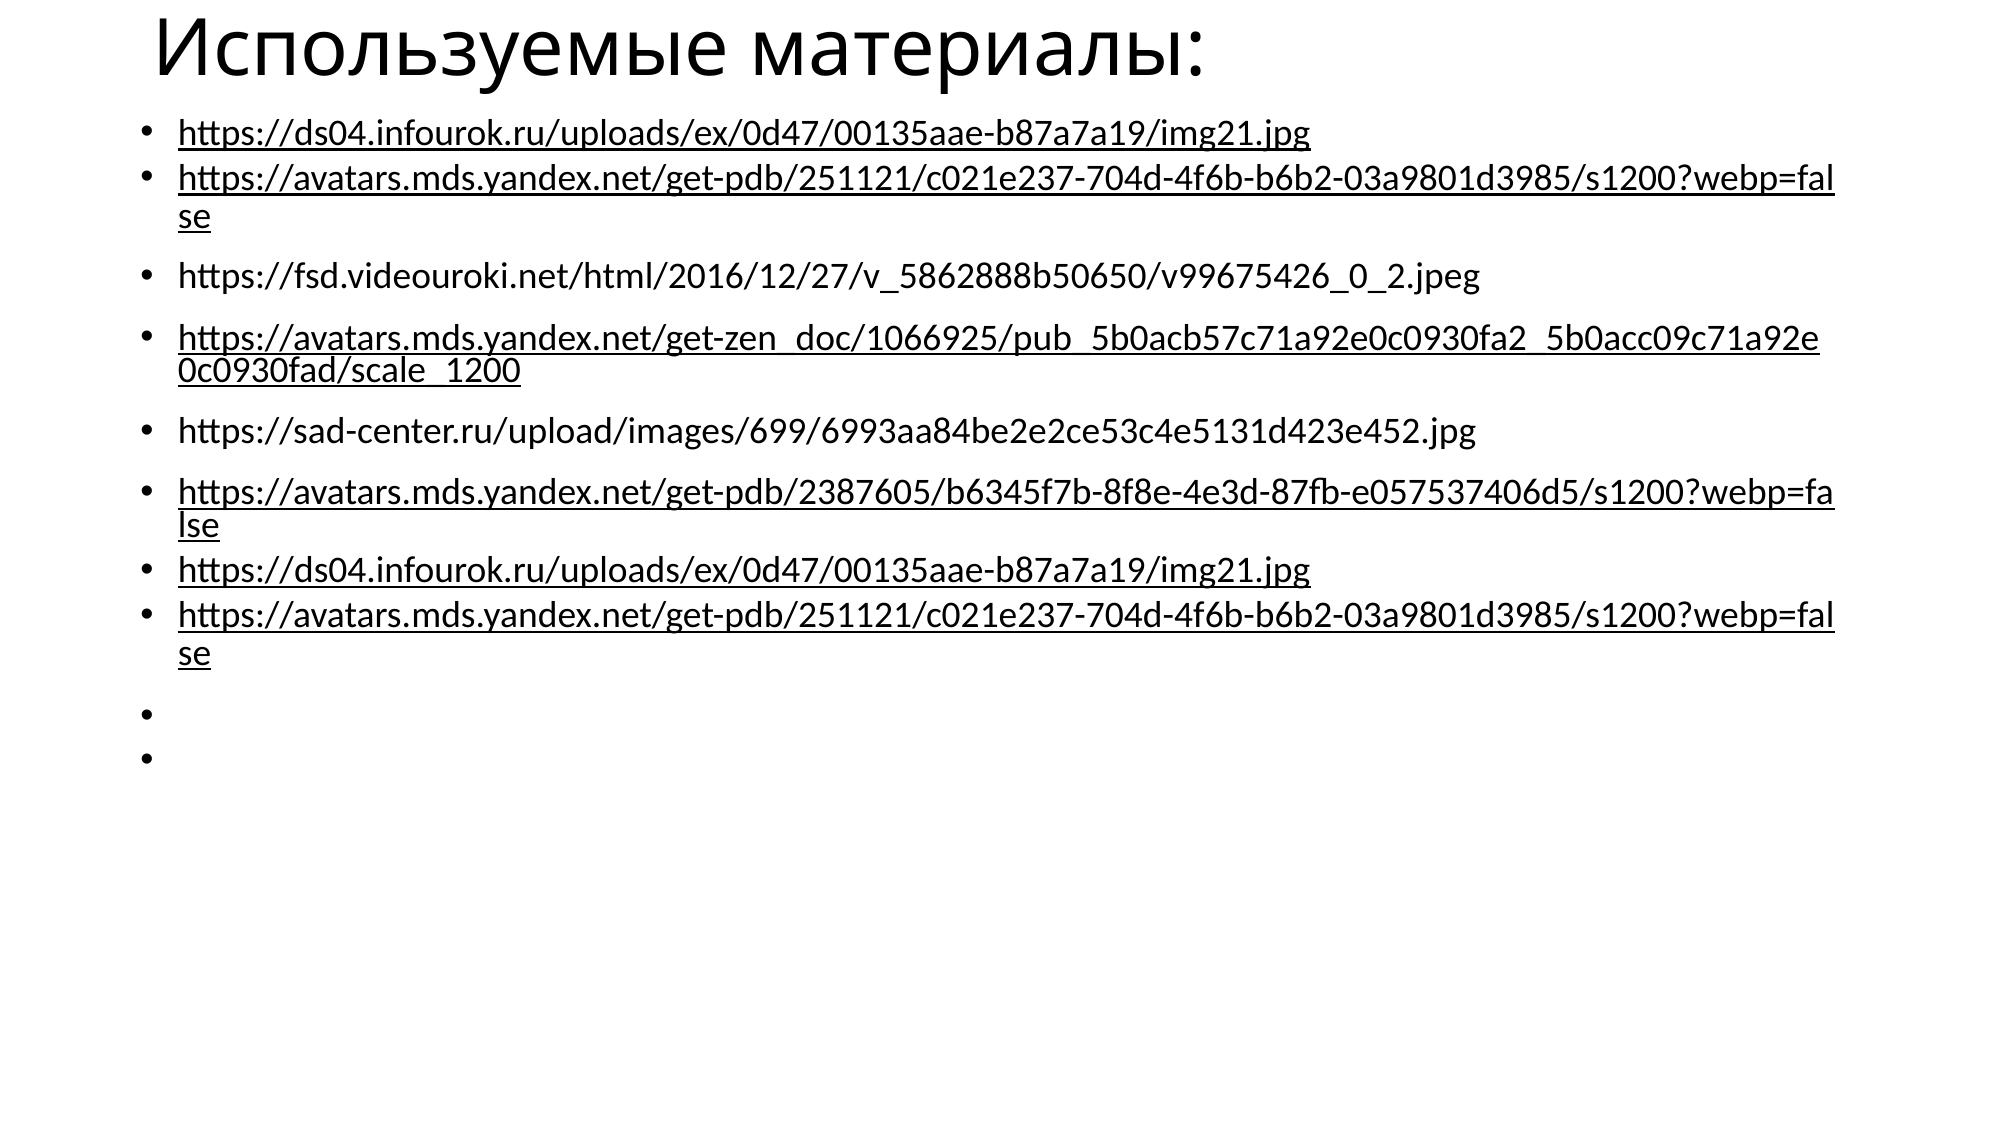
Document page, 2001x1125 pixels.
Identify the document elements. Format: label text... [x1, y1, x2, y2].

title Используемые материалы: [137, 0, 1863, 101]
list https://ds04.infourok.ru/uploads/ex/0d47/00135aae-b87a7a19/img21.jpg https://avatars.mds.yandex.net/get-pdb/251121/c021e237-704d-4f6b-b6b2-03a9801d3985/s1200?webp=false https://fsd.videouroki.net/html/2016/12/27/v_5862888b50650/v99675426_0_2.jpeg https://avatars.mds.yandex.net/get-zen_doc/1066925/pub_5b0acb57c71a92e0c0930fa2_5b0acc09c71a92e0c0930fad/scale_1200 https://sad-center.ru/upload/images/699/6993aa84be2e2ce53c4e5131d423e452.jpg https://avatars.mds.yandex.net/get-pdb/2387605/b6345f7b-8f8e-4e3d-87fb-e057537406d5/s1200?webp=false https://ds04.infourok.ru/uploads/ex/0d47/00135aae-b87a7a19/img21.jpg https://avatars.mds.yandex.net/get-pdb/251121/c021e237-704d-4f6b-b6b2-03a9801d3985/s1200?webp=false [125, 100, 1851, 742]
